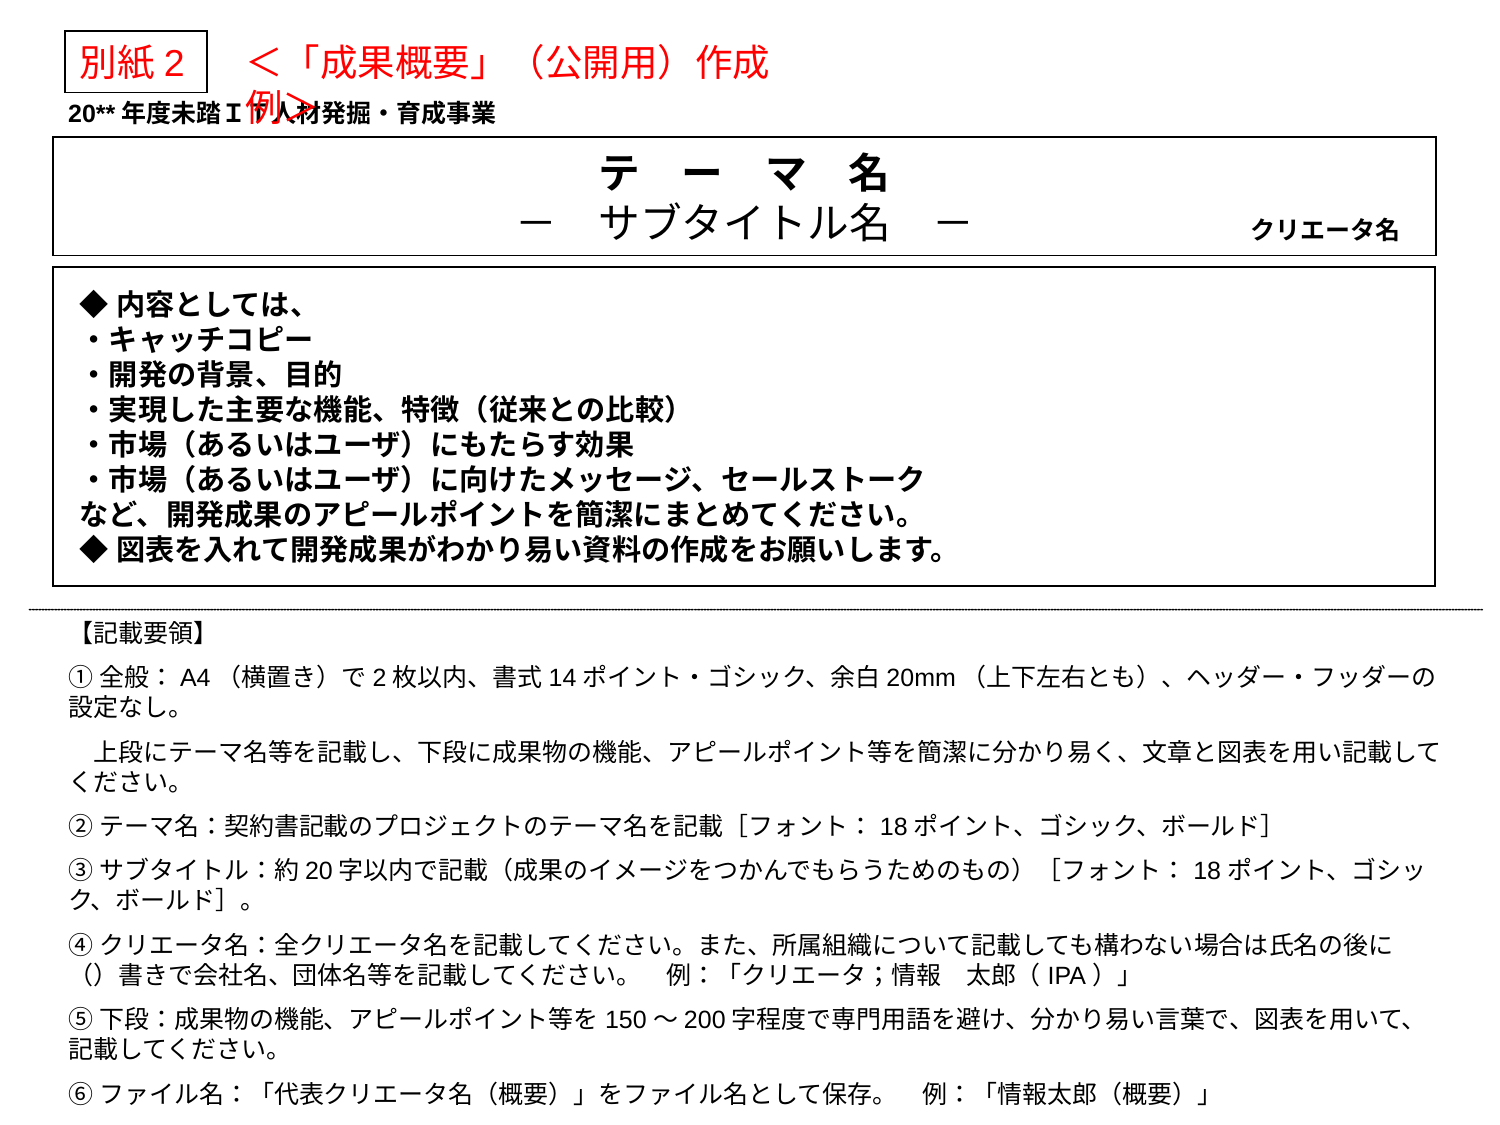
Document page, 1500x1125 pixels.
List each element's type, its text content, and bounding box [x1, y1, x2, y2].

text_box ◆内容としては、 ・キャッチコピー ・開発の背景、目的 ・実現した主要な機能、特徴（従来との比較） ・市場（あるいはユーザ）にもたらす効果 ・市場（あるいはユーザ）に向けたメッセージ、セールストーク など、開発成果のアピールポイントを簡潔にまとめてください。 ◆図表を入れて開発成果がわかり易い資料の作成をお願いします。 [64, 278, 1424, 577]
title テ ー マ 名 － サブタイトル名 － [53, 137, 1436, 256]
text_box 別紙2 [64, 31, 207, 93]
text_box [53, 267, 1436, 586]
text_box 【記載要領】 ①全般：A4（横置き）で2枚以内、書式14ポイント・ゴシック、余白20mm（上下左右とも）、ヘッダー・フッダーの設定なし。 上段にテーマ名等を記載し、下段に成果物の機能、アピールポイント等を簡潔に分かり易く、文章と図表を用い記載してください。 ②テーマ名：契約書記載のプロジェクトのテーマ名を記載［フォント：18ポイント、ゴシック、ボールド］ ③サブタイトル：約20字以内で記載（成果のイメージをつかんでもらうためのもの）［フォント：18ポイント、ゴシック、ボールド］。 ④クリエータ名：全クリエータ名を記載してください。また、所属組織について記載しても構わない場合は氏名の後に（）書きで会社名、団体名等を記載してください。 例：「クリエータ；情報 太郎（IPA）」 ⑤下段：成果物の機能、アピールポイント等を150～200字程度で専門用語を避け、分かり易い言葉で、図表を用いて、記載してください。 ⑥ファイル名：「代表クリエータ名（概要）」をファイル名として保存。 例：「情報太郎（概要）」 [53, 609, 1459, 1080]
text_box クリエータ名 [1210, 220, 1436, 251]
text_box ＜「成果概要」（公開用）作成例＞ [230, 31, 798, 92]
text_box 20**年度未踏ＩＴ人材発掘・育成事業 [53, 90, 514, 136]
